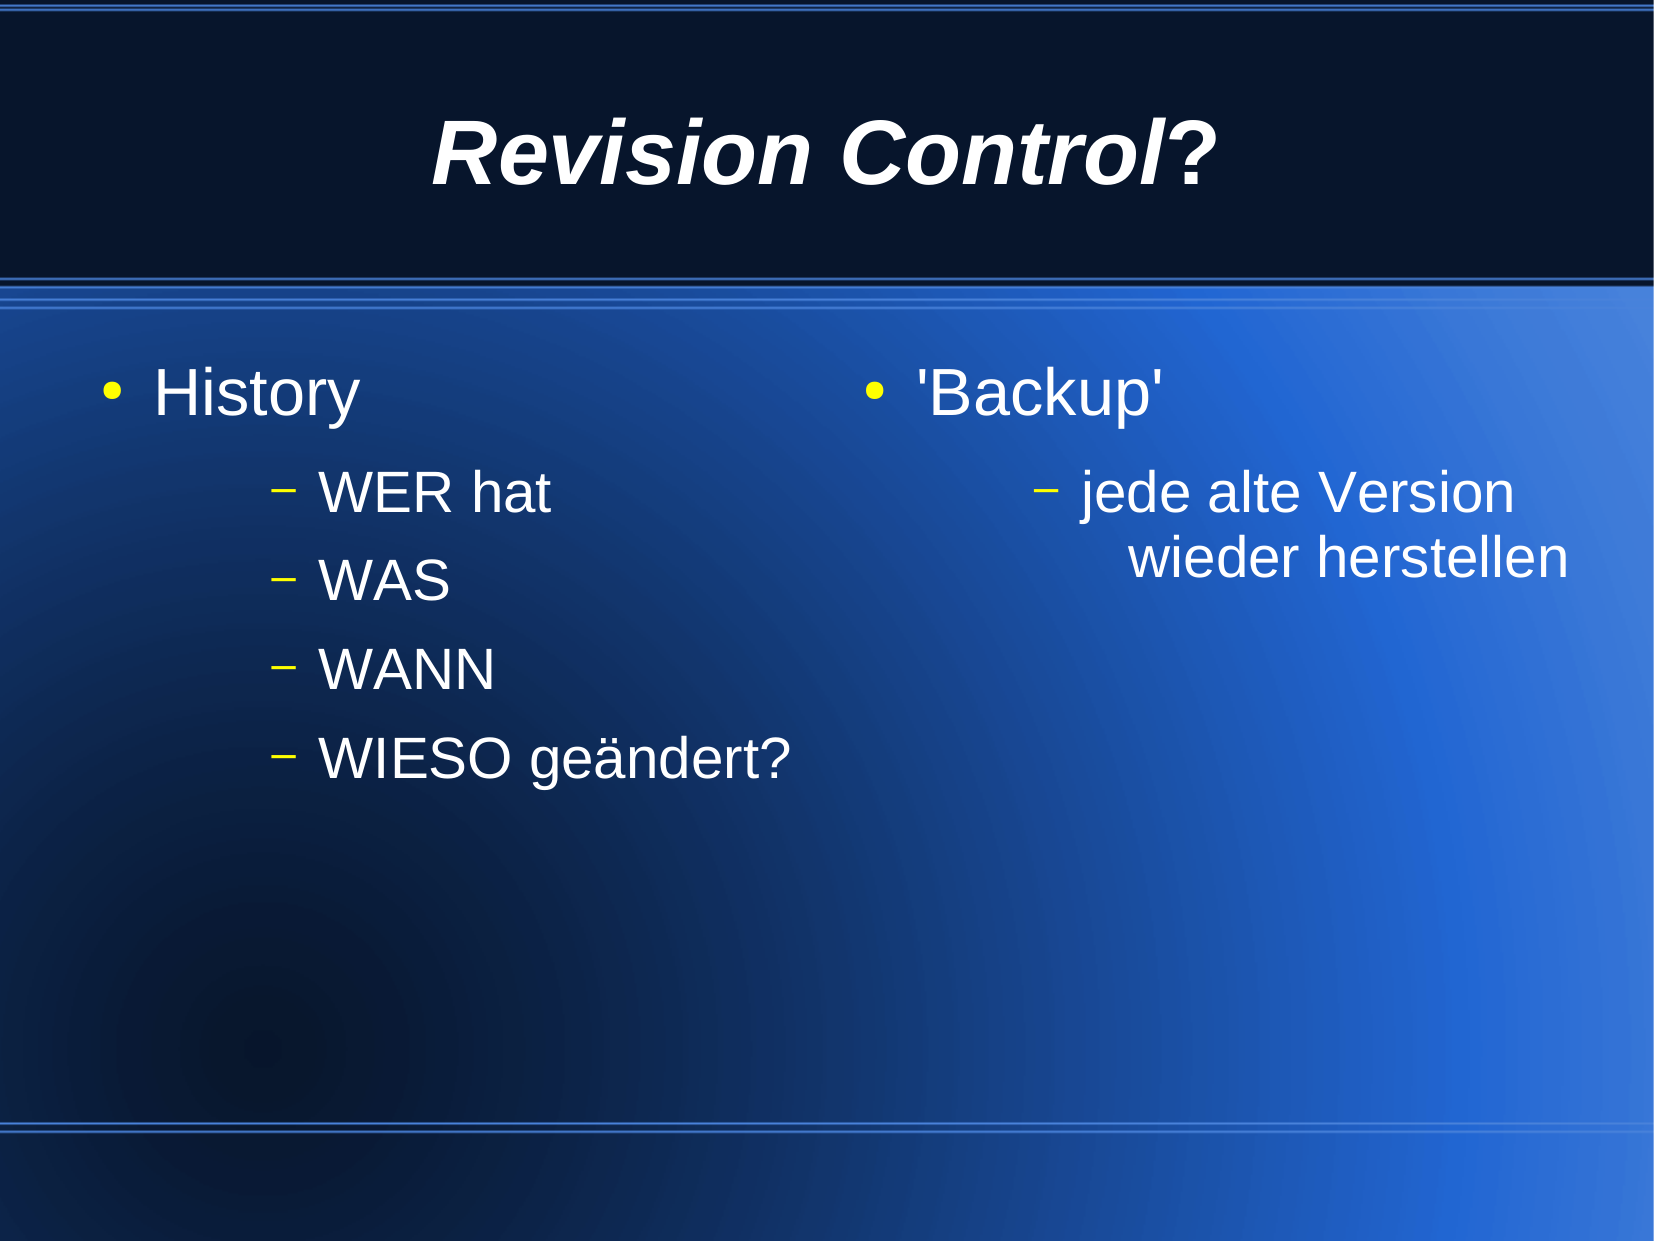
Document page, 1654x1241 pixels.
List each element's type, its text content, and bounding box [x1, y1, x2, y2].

list History WER hat WAS WANN WIESO geändert? [82, 355, 809, 1075]
title Revision Control? [82, 49, 1571, 257]
picture [0, 0, 1654, 1241]
list 'Backup' jede alte Version wieder herstellen [845, 355, 1572, 1075]
